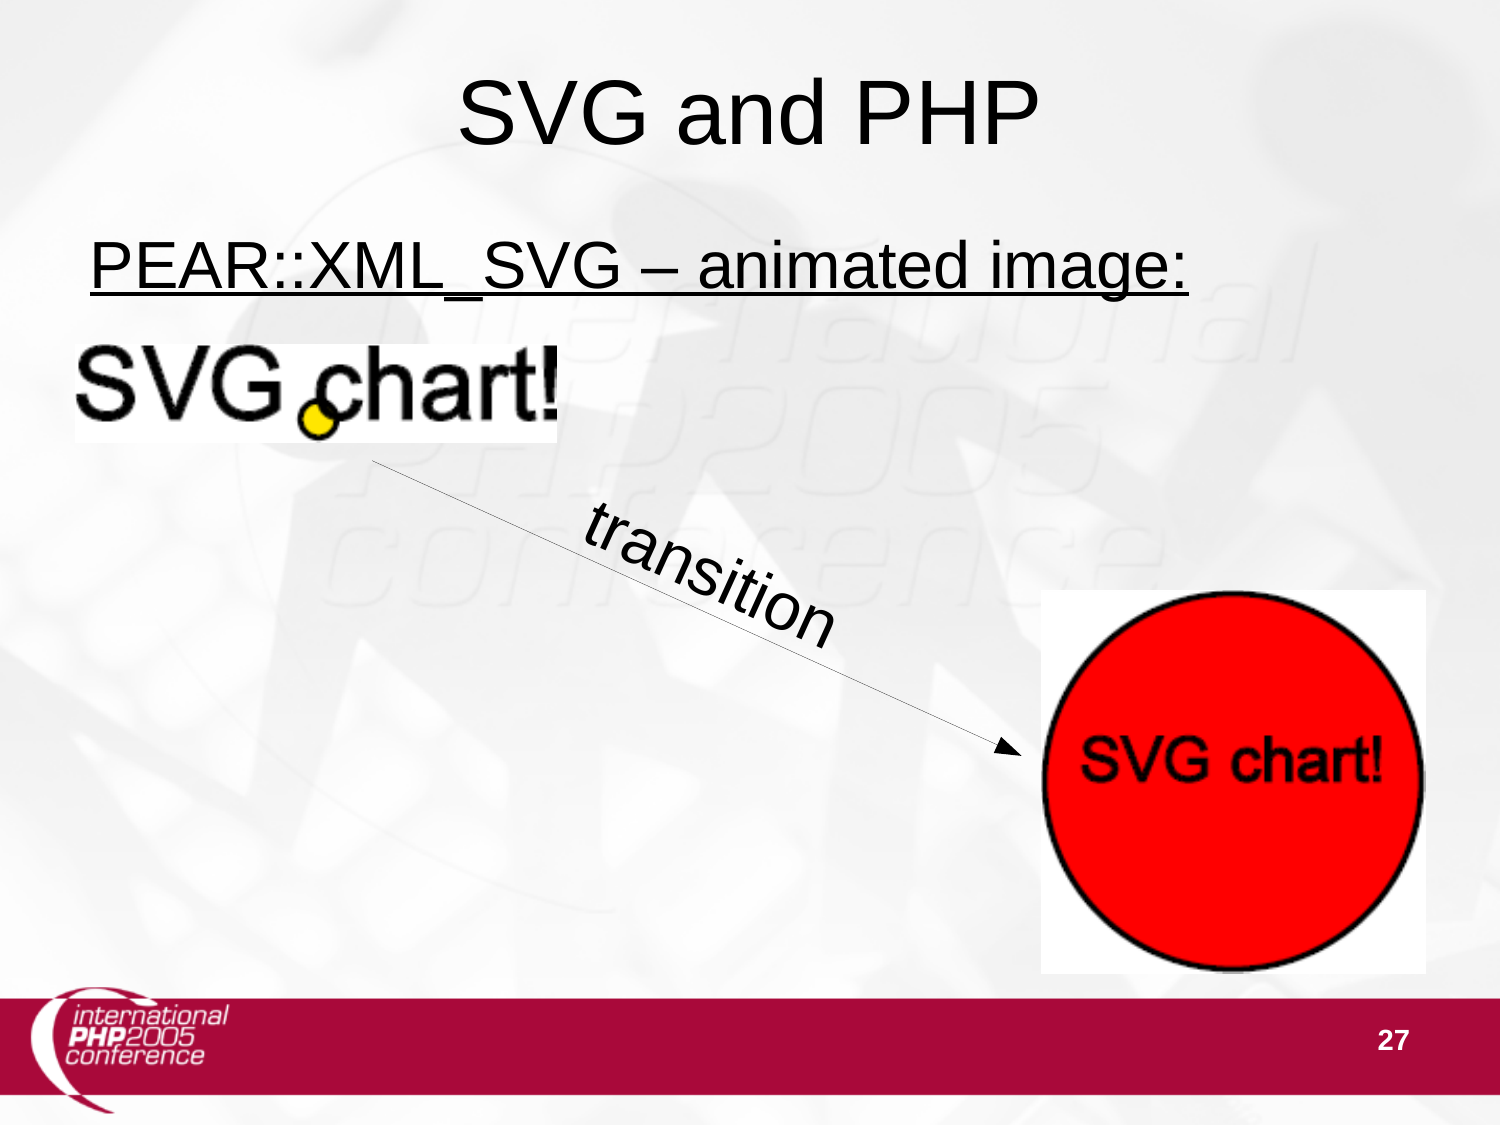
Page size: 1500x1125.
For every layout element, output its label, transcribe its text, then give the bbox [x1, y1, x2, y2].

picture [0, 0, 1500, 1125]
title SVG and PHP [75, 18, 1426, 207]
list PEAR::XML_SVG – animated image: [75, 220, 1426, 977]
